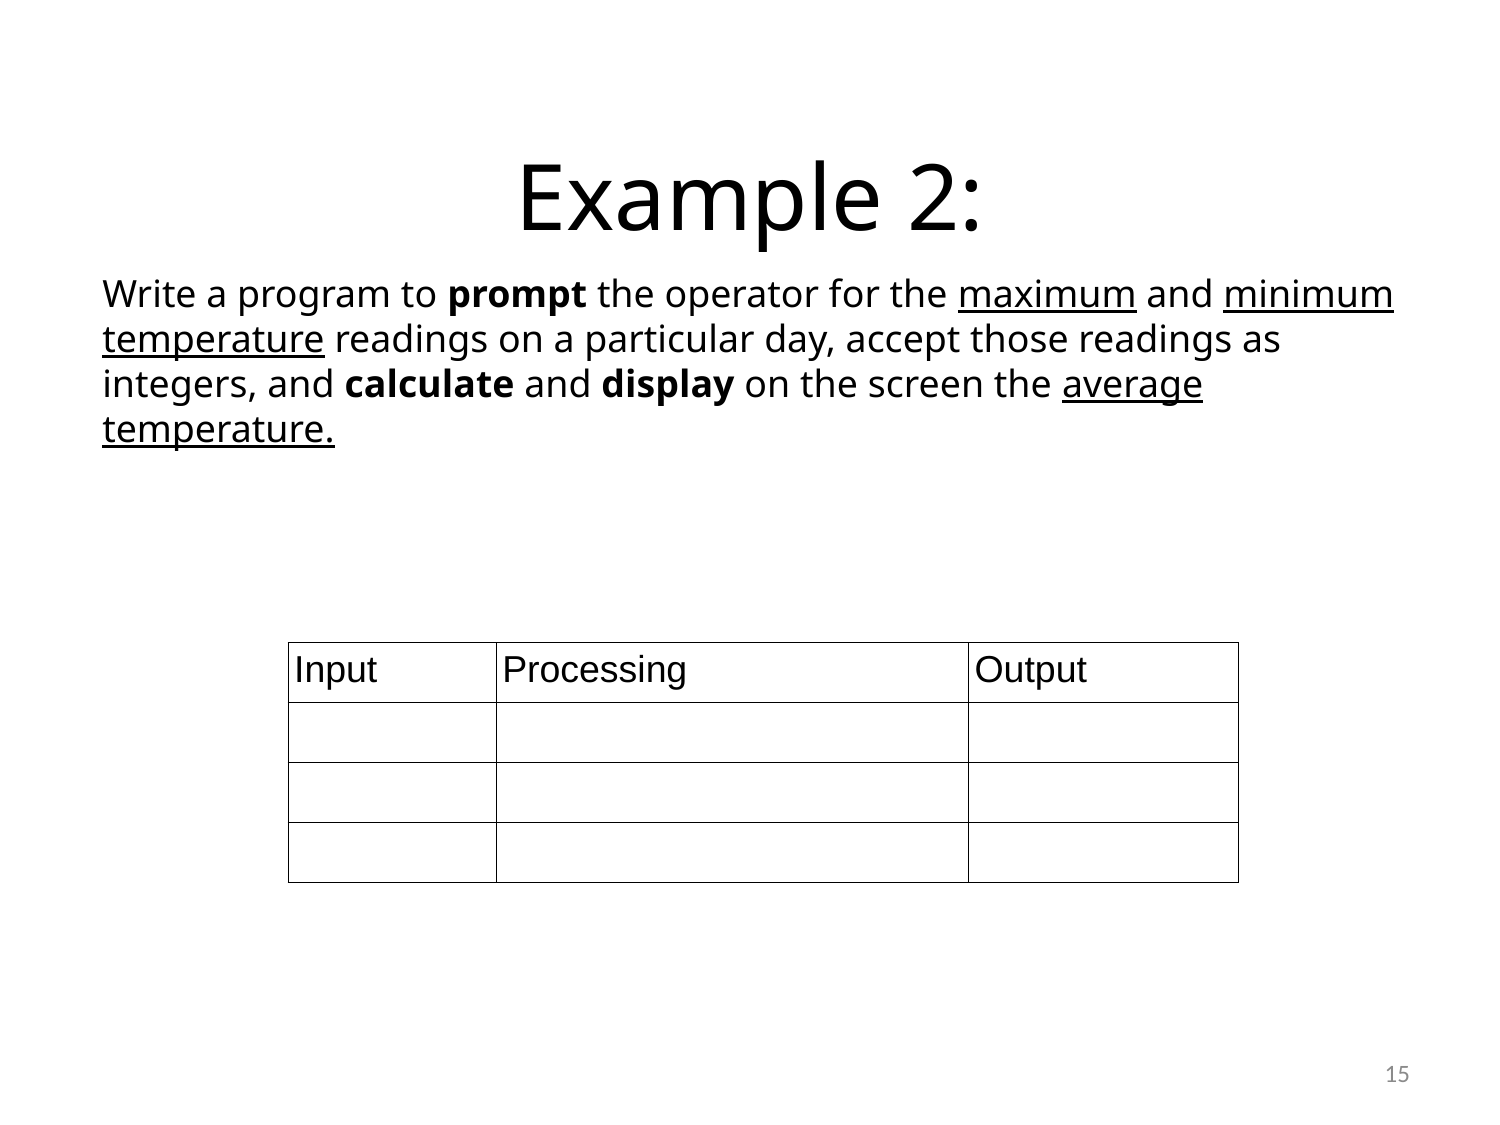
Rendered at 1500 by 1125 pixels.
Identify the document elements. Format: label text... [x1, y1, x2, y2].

table_cell [497, 823, 968, 882]
table_cell [497, 703, 968, 762]
title Example 2: [112, 99, 1388, 262]
table_cell [969, 703, 1238, 762]
table_cell [969, 763, 1238, 822]
slide_number <number> [1074, 1042, 1425, 1103]
table_header Output [969, 643, 1238, 702]
table_header Processing [497, 643, 968, 702]
table_cell [289, 703, 496, 762]
table_cell [497, 763, 968, 822]
table_cell [289, 763, 496, 822]
table_header Input [289, 643, 496, 702]
table_cell [969, 823, 1238, 882]
text_box Write a program to prompt the operator for the maximum and minimum temperature readings on a particular day, accept those readings as integers, and calculate and display on the screen the average temperature. [87, 262, 1413, 503]
table_cell [289, 823, 496, 882]
